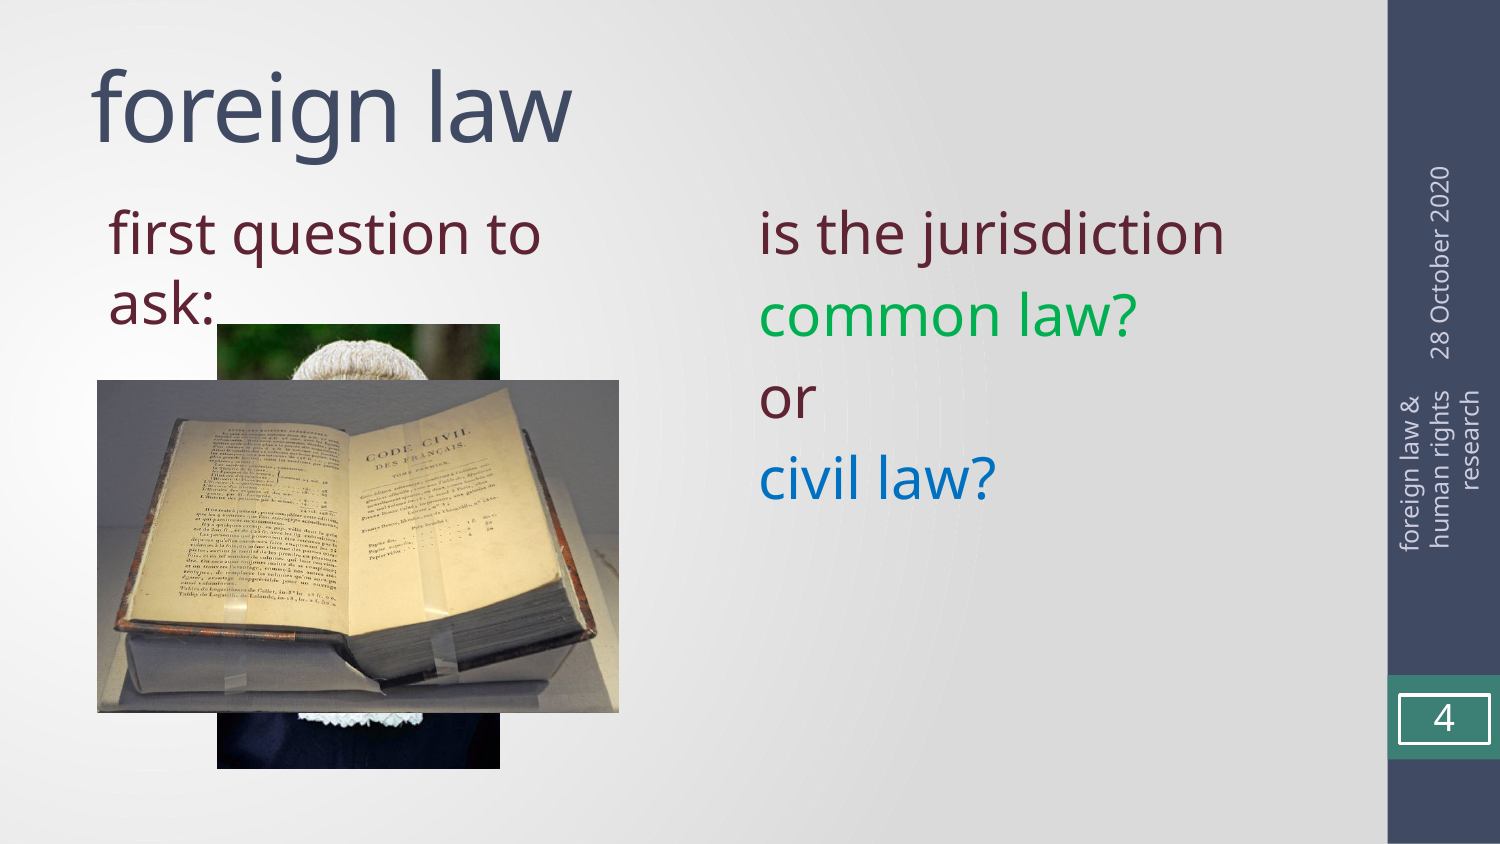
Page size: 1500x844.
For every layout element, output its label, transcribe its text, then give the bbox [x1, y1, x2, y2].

slide_number 28 October 2020 [1408, 75, 1469, 375]
list first question to ask: [75, 188, 675, 754]
footer foreign law & human rights research [1408, 375, 1469, 667]
slide_number <number> [1399, 695, 1490, 744]
list is the jurisdiction common law? or civil law? [725, 188, 1325, 754]
title foreign law [75, 33, 1325, 175]
picture [97, 324, 619, 769]
